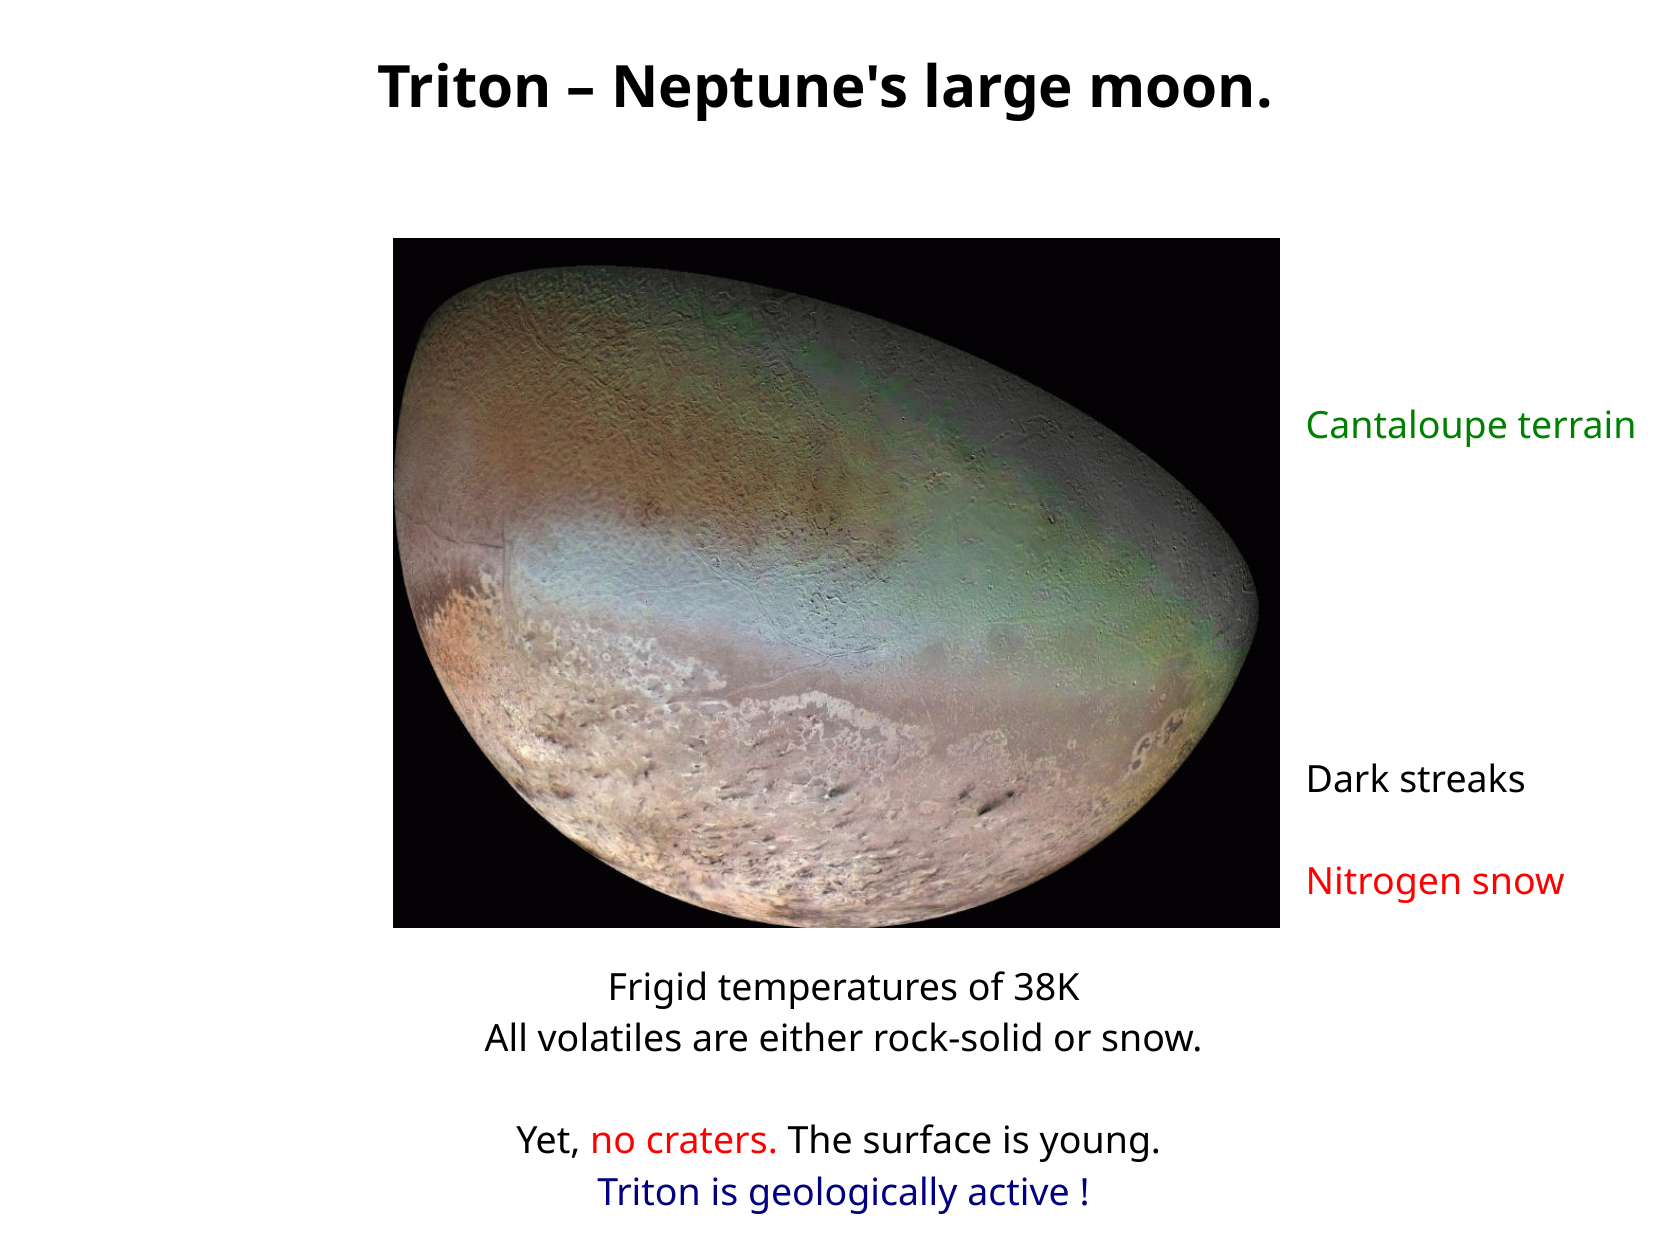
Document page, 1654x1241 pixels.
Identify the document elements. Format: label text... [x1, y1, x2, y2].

text_box Frigid temperatures of 38K All volatiles are either rock-solid or snow. Yet, no craters. The surface is young. Triton is geologically active ! [375, 953, 1313, 1230]
text_box Triton – Neptune's large moon. [262, 37, 1388, 134]
picture [393, 238, 1280, 928]
text_box Dark streaks Nitrogen snow [1290, 745, 1572, 917]
text_box Cantaloupe terrain [1290, 390, 1645, 459]
